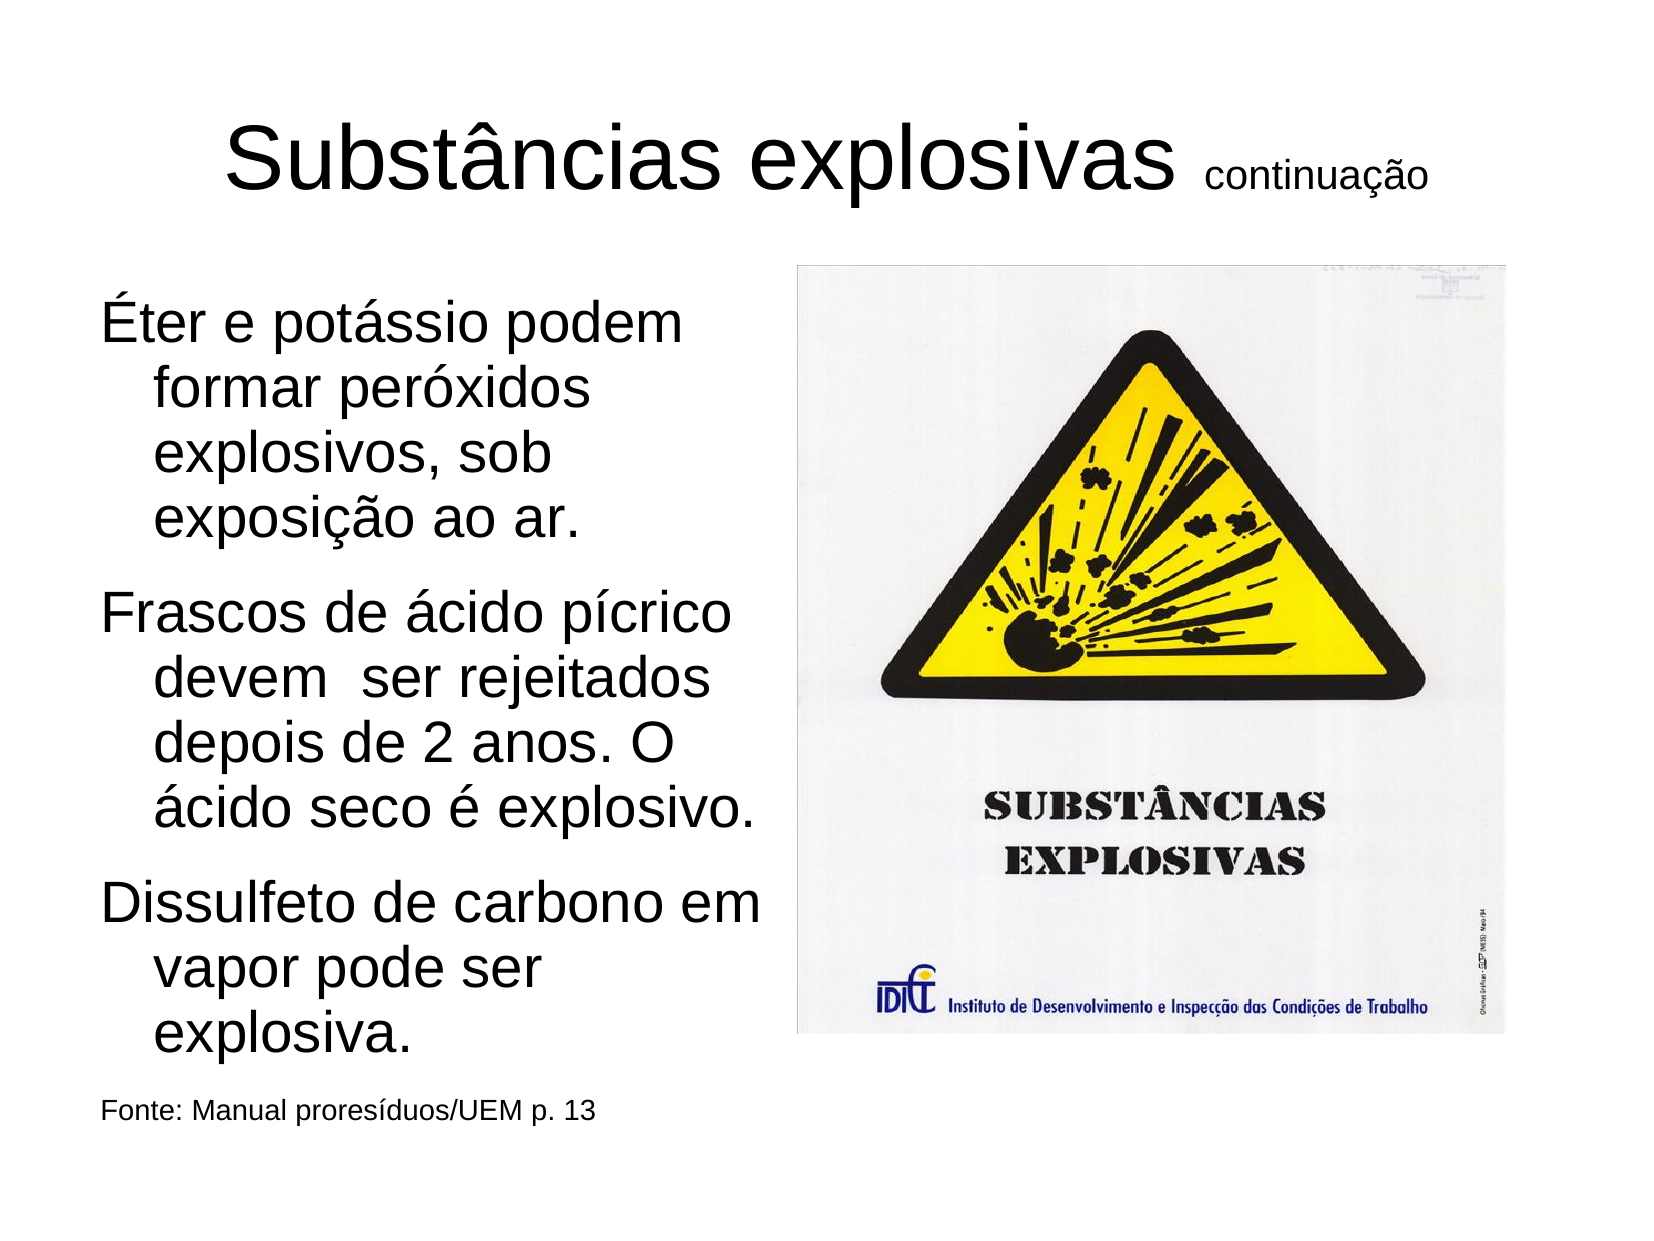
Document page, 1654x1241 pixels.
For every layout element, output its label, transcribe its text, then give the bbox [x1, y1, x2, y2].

list Éter e potássio podem formar peróxidos explosivos, sob exposição ao ar. Frascos de ácido pícrico devem ser rejeitados depois de 2 anos. O ácido seco é explosivo. Dissulfeto de carbono em vapor pode ser explosiva. Fonte: Manual proresíduos/UEM p. 13 [82, 290, 809, 1125]
picture [797, 265, 1536, 1063]
title Substâncias explosivas continuação [82, 49, 1571, 266]
